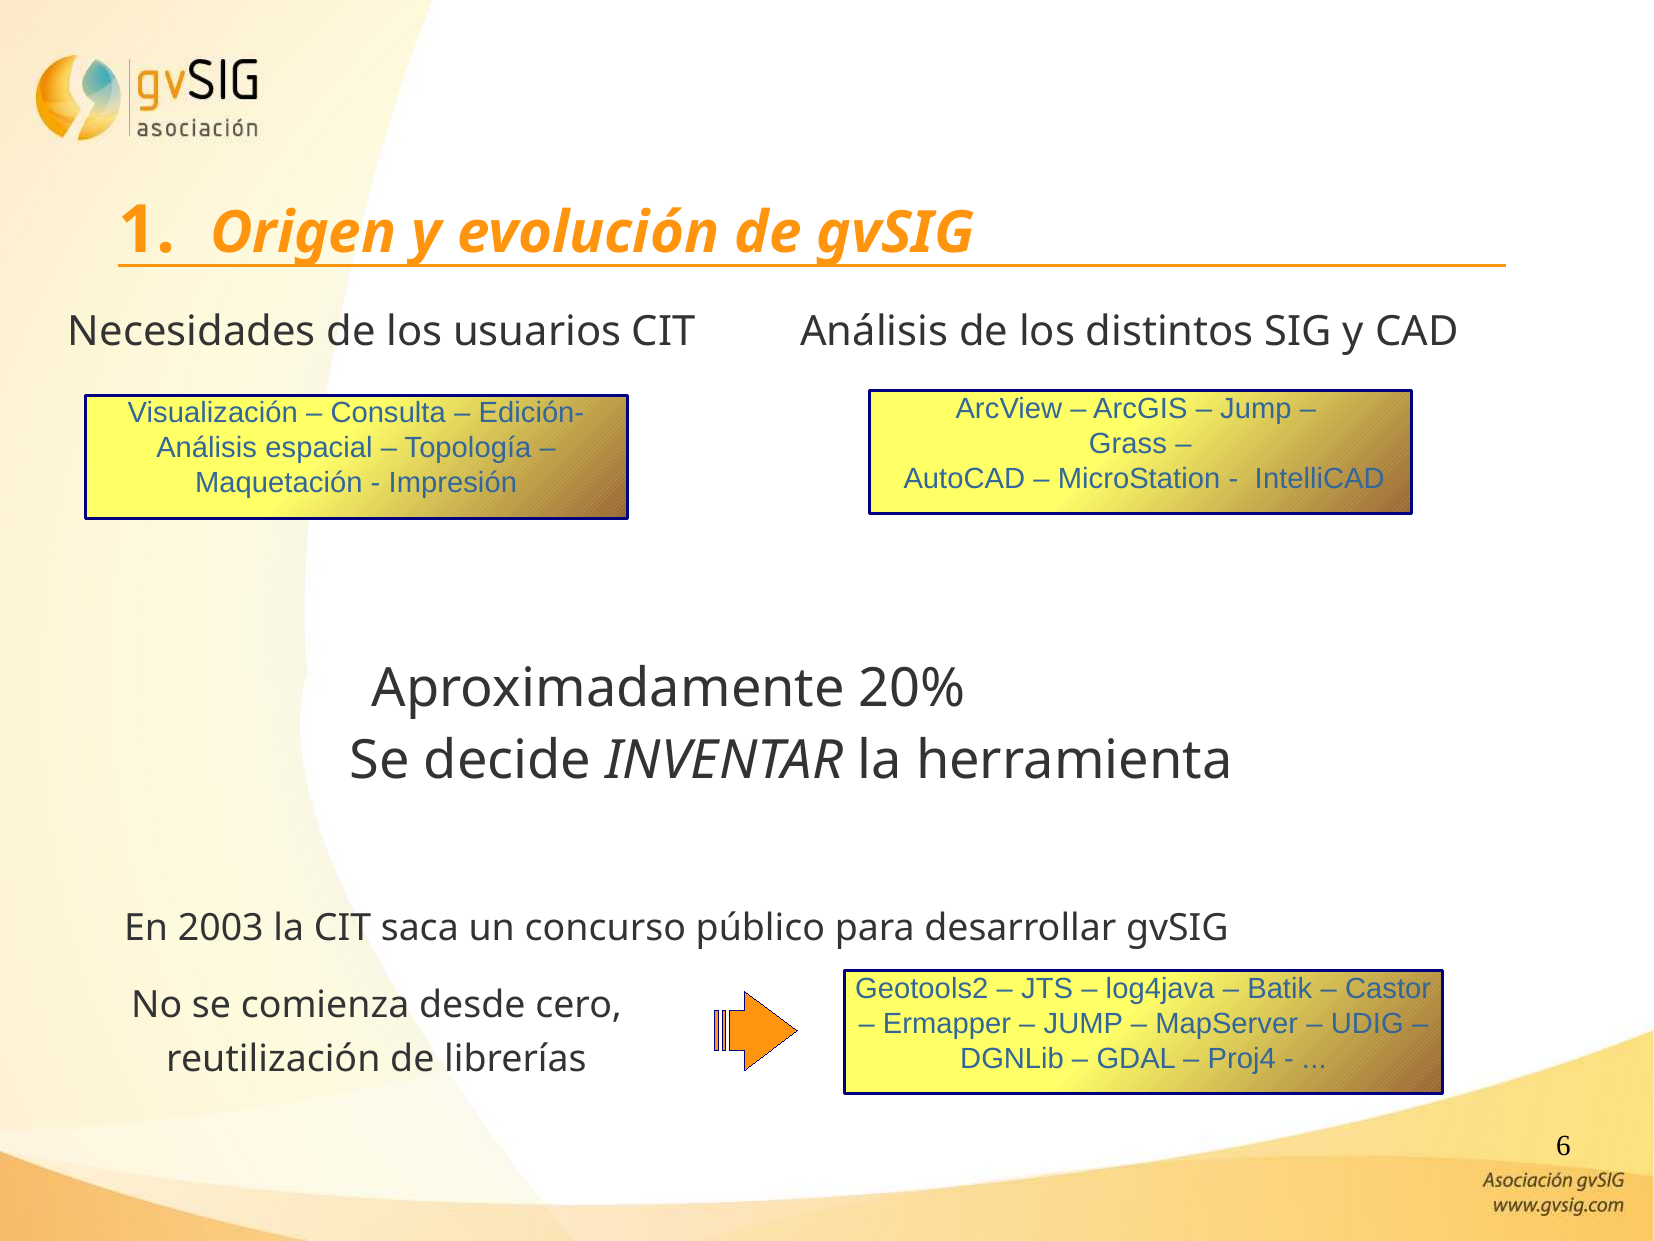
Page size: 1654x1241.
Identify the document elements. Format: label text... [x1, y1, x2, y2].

text_box [722, 1010, 726, 1051]
text_box [118, 134, 1639, 339]
text_box Visualización – Consulta – Edición- Análisis espacial – Topología – Maquetación - Impresión [85, 395, 628, 519]
text_box Geotools2 – JTS – log4java – Batik – Castor – Ermapper – JUMP – MapServer – UDIG – DGNLib – GDAL – Proj4 - ... [844, 974, 1443, 1094]
picture [0, 0, 1654, 1241]
text_box ArcView – ArcGIS – Jump – Grass – AutoCAD – MicroStation - IntelliCAD [869, 390, 1412, 514]
text_box En 2003 la CIT saca un concurso público para desarrollar gvSIG [109, 889, 1553, 974]
text_box [729, 991, 798, 1071]
text_box Análisis de los distintos SIG y CAD [785, 289, 1583, 353]
text_box [714, 1010, 719, 1051]
text_box Se decide INVENTAR la herramienta [194, 707, 1418, 792]
text_box Aproximadamente 20% [251, 635, 1087, 714]
title 1. Origen y evolución de gvSIG [118, 177, 1607, 276]
text_box No se comienza desde cero, reutilización de librerías [116, 974, 823, 1094]
text_box Necesidades de los usuarios CIT [53, 289, 880, 374]
